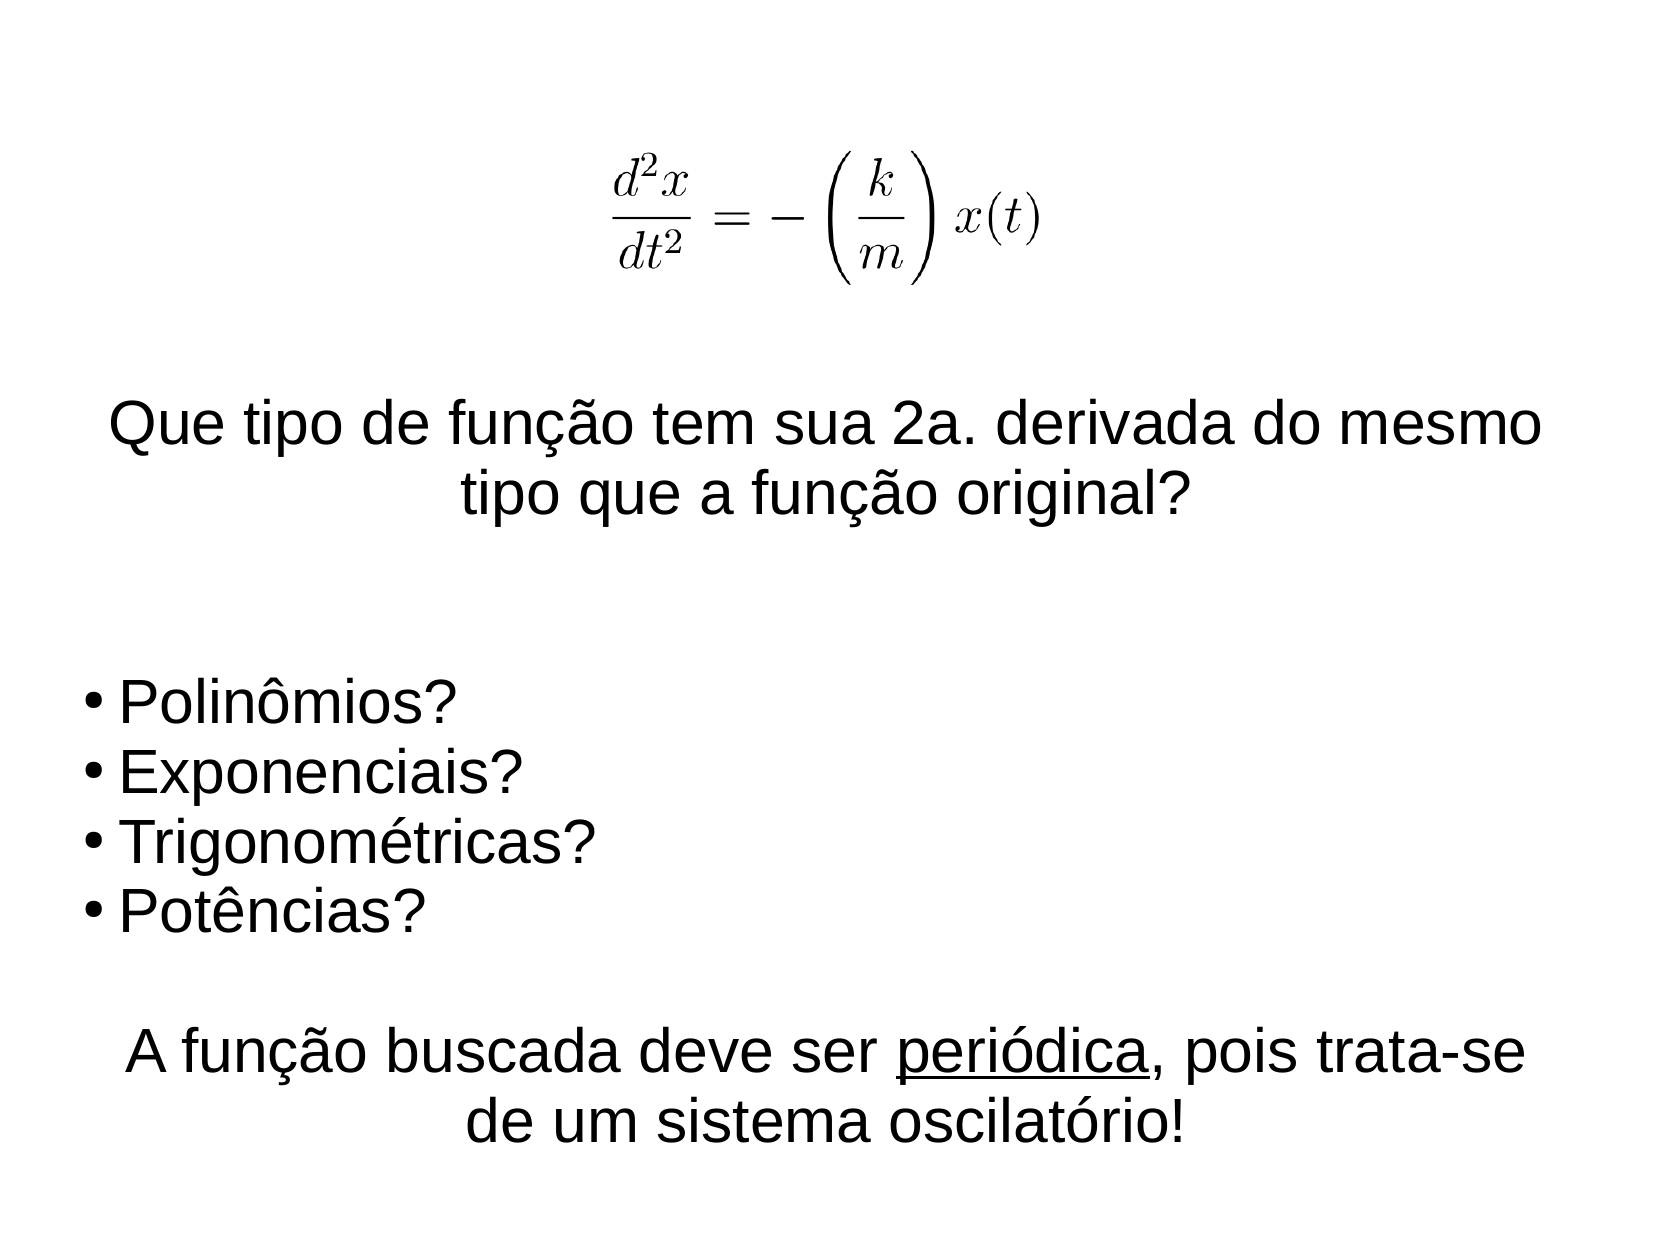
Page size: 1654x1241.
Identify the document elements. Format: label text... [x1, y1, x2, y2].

subtitle Que tipo de função tem sua 2a. derivada do mesmo tipo que a função original? Polinômios? Exponenciais? Trigonométricas? Potências? A função buscada deve ser periódica, pois trata-se de um sistema oscilatório! [82, 315, 1571, 1229]
picture [585, 115, 1056, 302]
